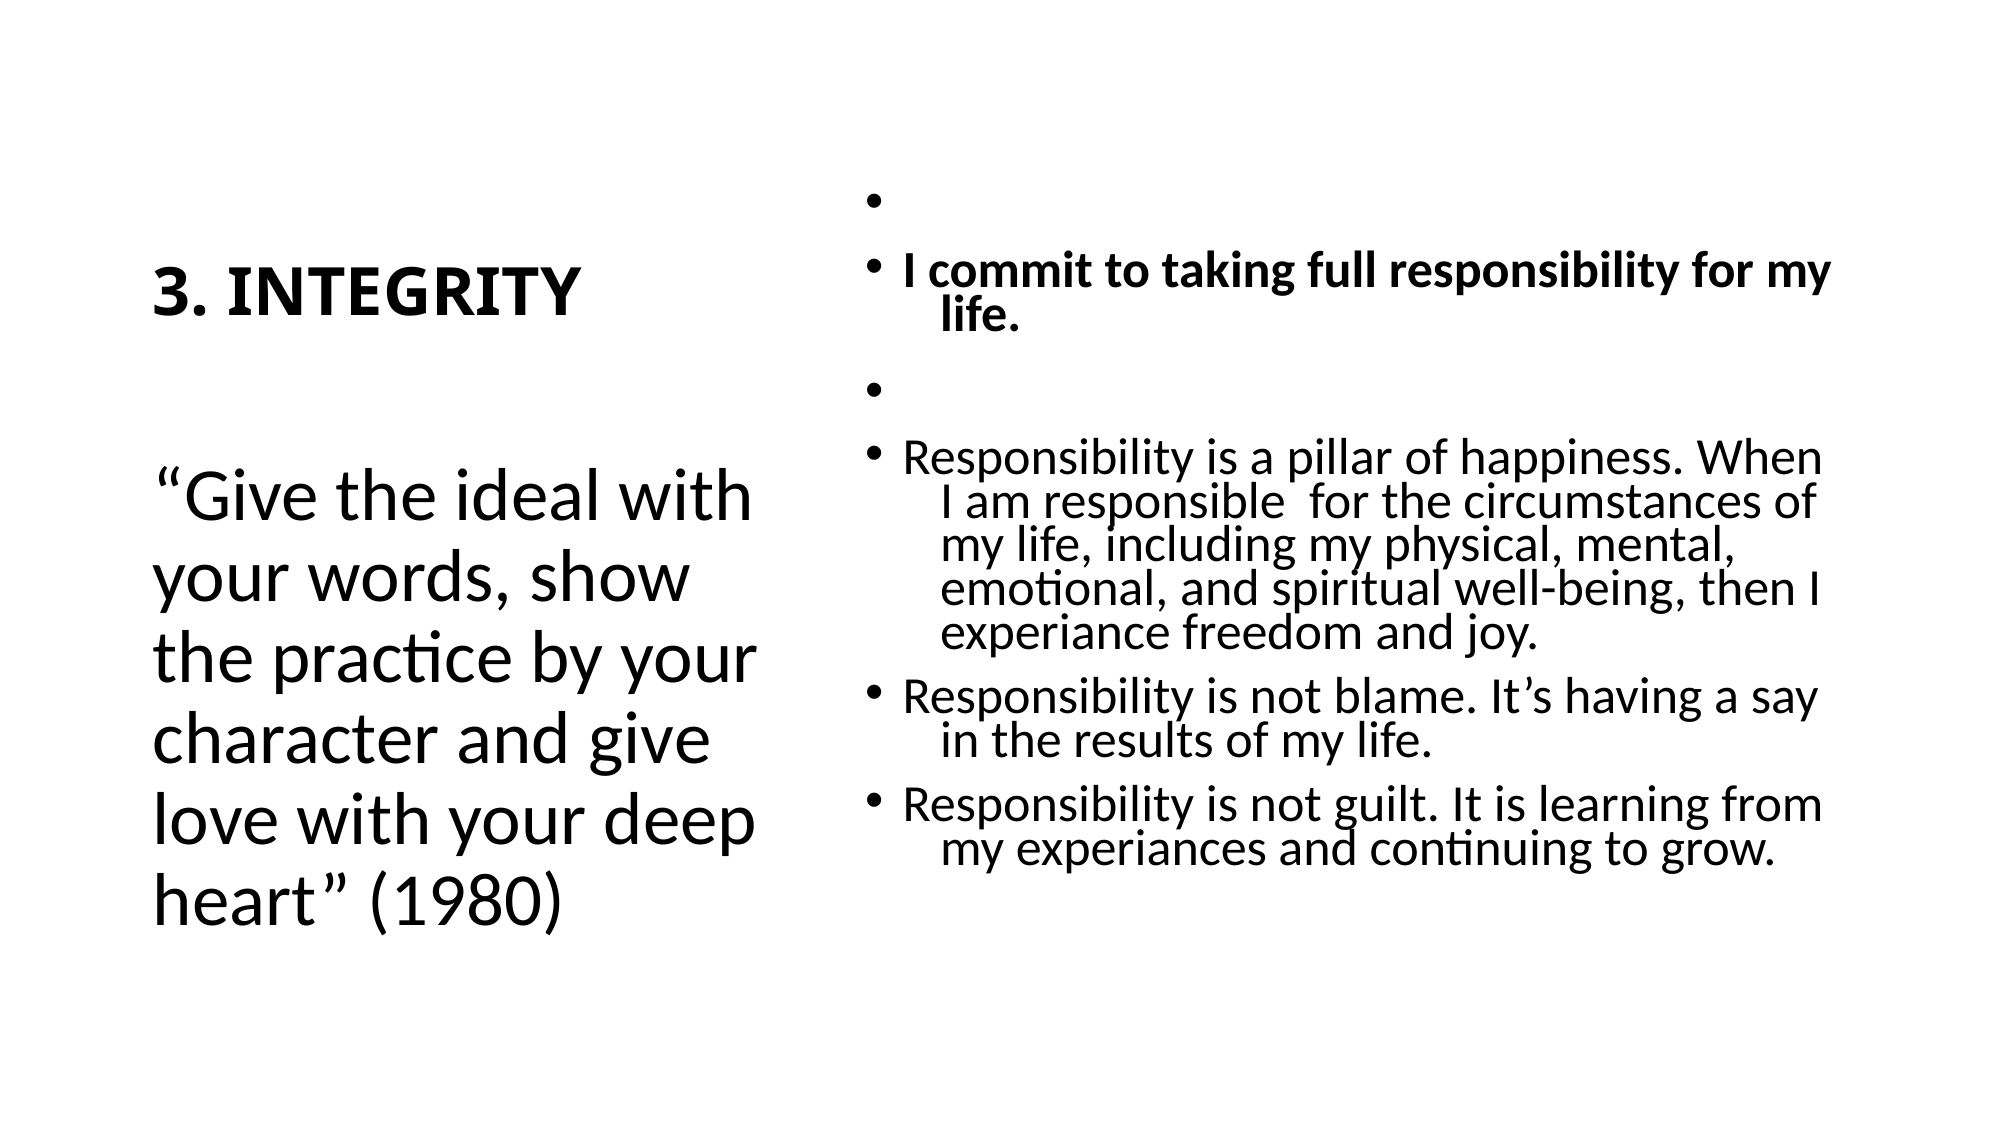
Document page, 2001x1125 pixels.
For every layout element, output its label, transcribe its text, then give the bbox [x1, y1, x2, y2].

list I commit to taking full responsibility for my life. Responsibility is a pillar of happiness. When I am responsible for the circumstances of my life, including my physical, mental, emotional, and spiritual well-being, then I experiance freedom and joy. Responsibility is not blame. It’s having a say in the results of my life. Responsibility is not guilt. It is learning from my experiances and continuing to grow. [850, 161, 1863, 962]
title 3. INTEGRITY [137, 75, 783, 337]
list “Give the ideal with your words, show the practice by your character and give love with your deep heart” (1980) [137, 337, 783, 963]
